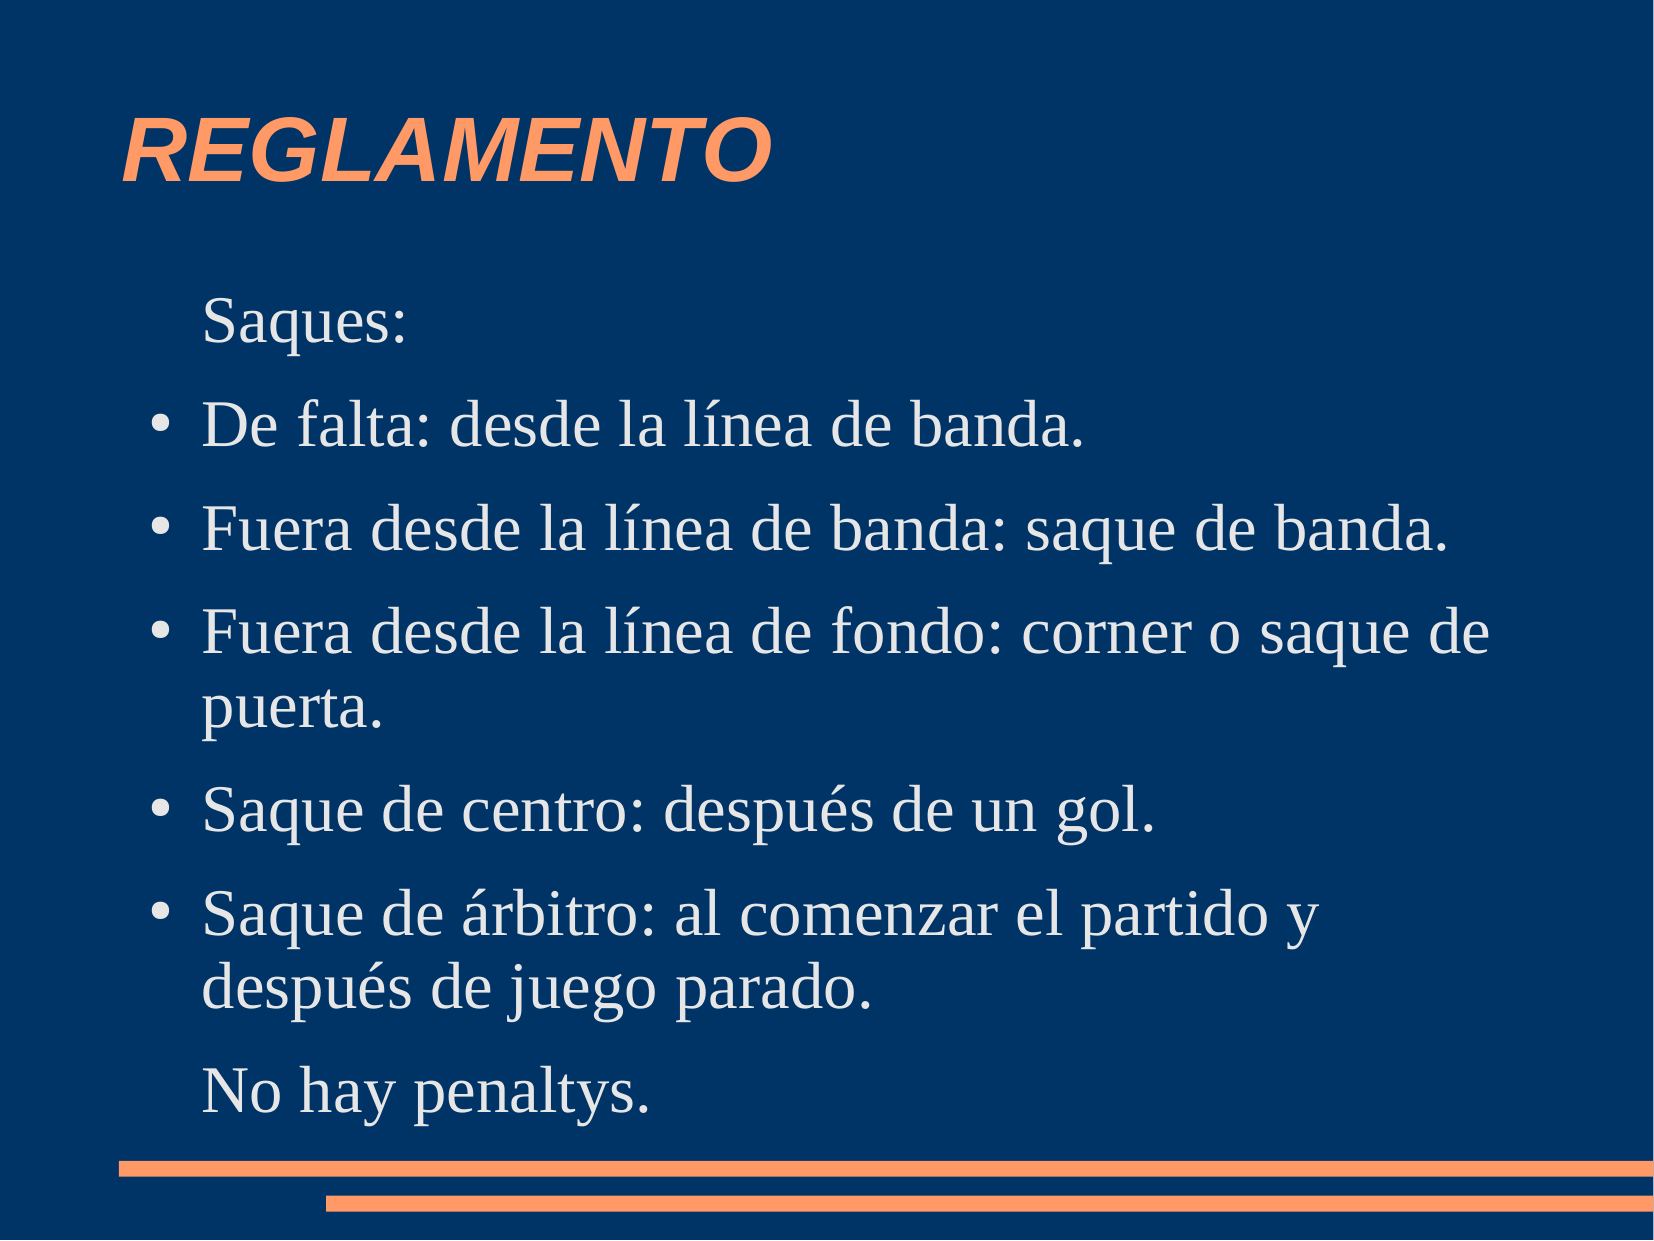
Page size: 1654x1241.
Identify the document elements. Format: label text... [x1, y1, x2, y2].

list Saques: De falta: desde la línea de banda. Fuera desde la línea de banda: saque de banda. Fuera desde la línea de fondo: corner o saque de puerta. Saque de centro: después de un gol. Saque de árbitro: al comenzar el partido y después de juego parado. No hay penaltys. [130, 283, 1512, 1128]
title REGLAMENTO [121, 46, 1534, 254]
